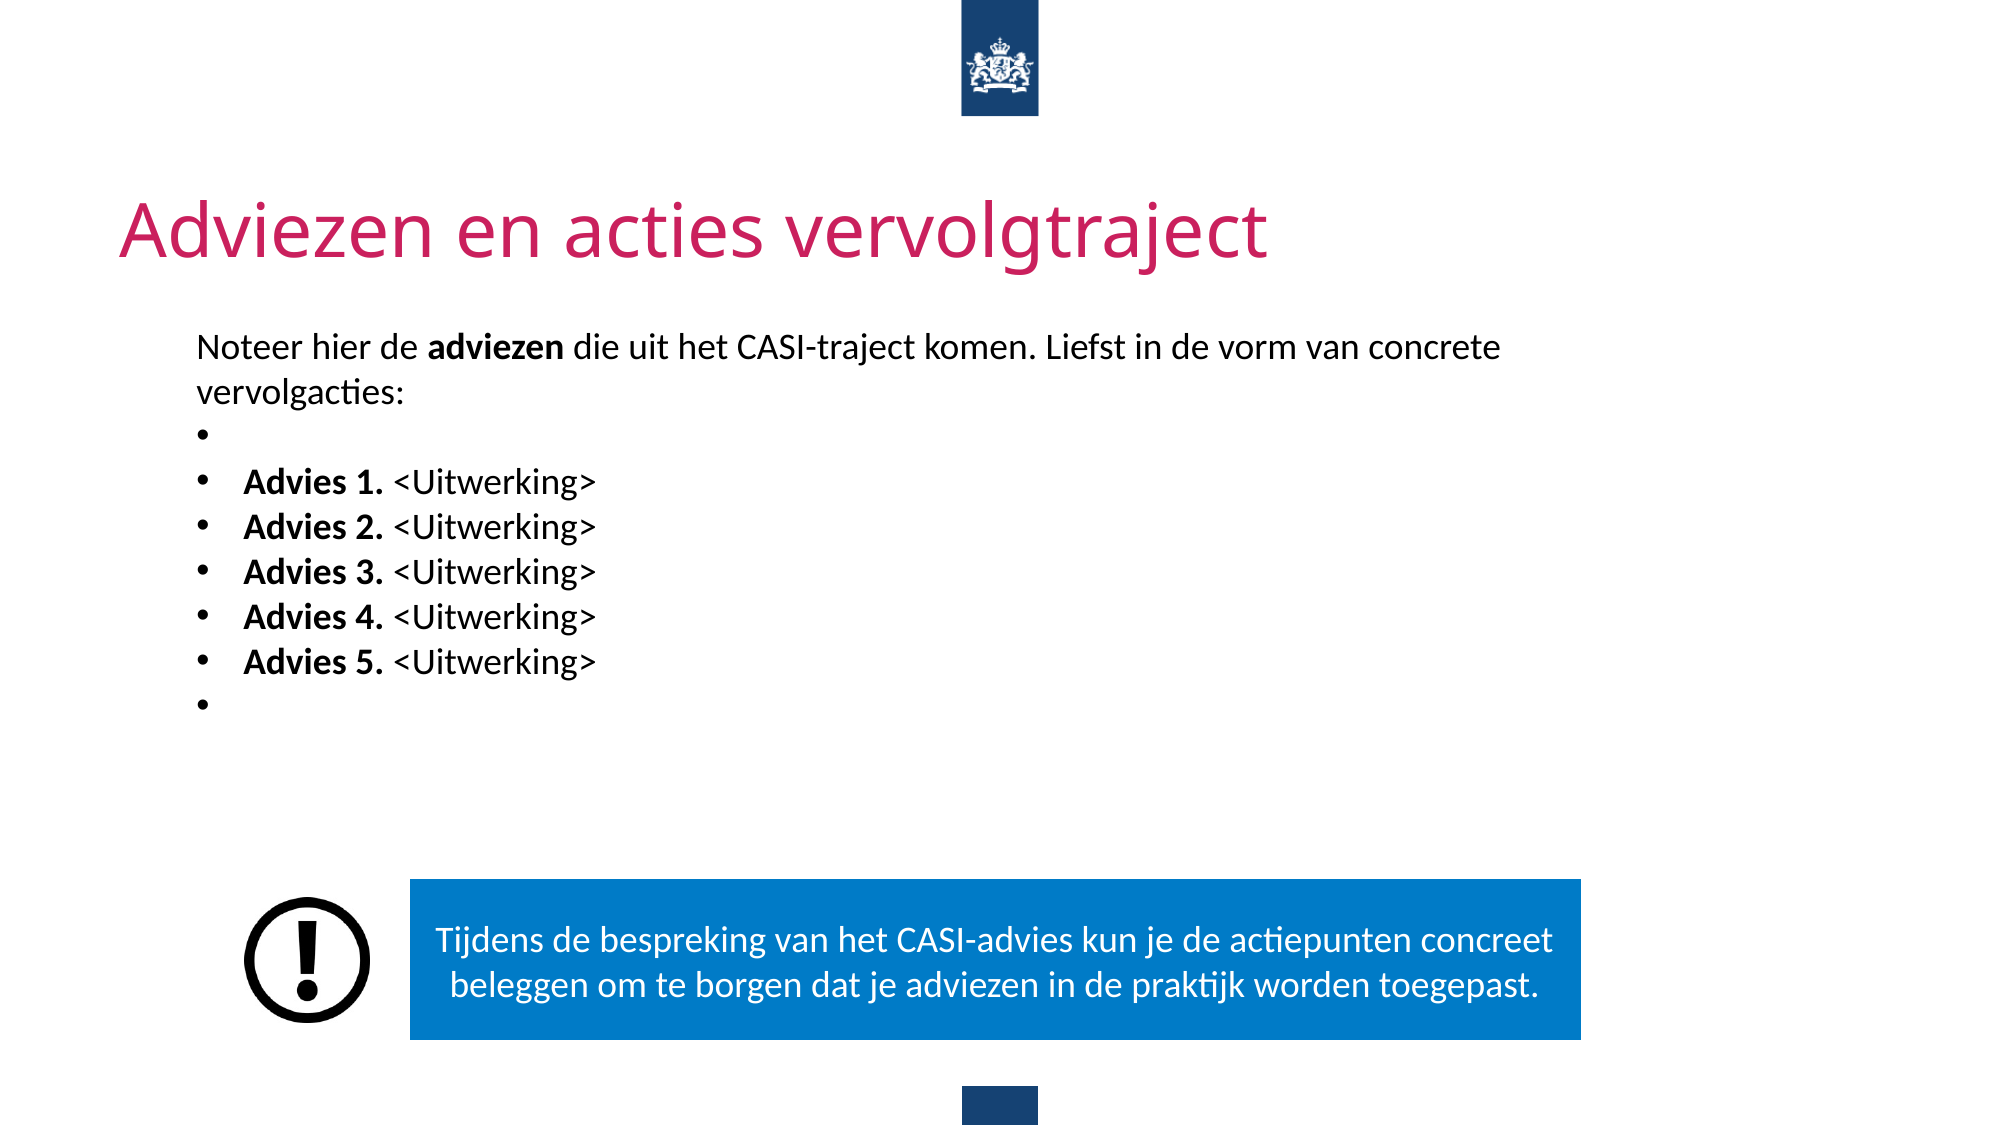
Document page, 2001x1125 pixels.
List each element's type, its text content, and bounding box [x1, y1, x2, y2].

text_box Adviezen en acties vervolgtraject [104, 125, 1897, 281]
text_box Noteer hier de adviezen die uit het CASI-traject komen. Liefst in de vorm van concrete vervolgacties: Advies 1. <Uitwerking> Advies 2. <Uitwerking> Advies 3. <Uitwerking> Advies 4. <Uitwerking> Advies 5. <Uitwerking> [32, 314, 1600, 1022]
picture [244, 897, 370, 1023]
text_box Tijdens de bespreking van het CASI-advies kun je de actiepunten concreet beleggen om te borgen dat je adviezen in de praktijk worden toegepast. [412, 881, 1579, 1038]
